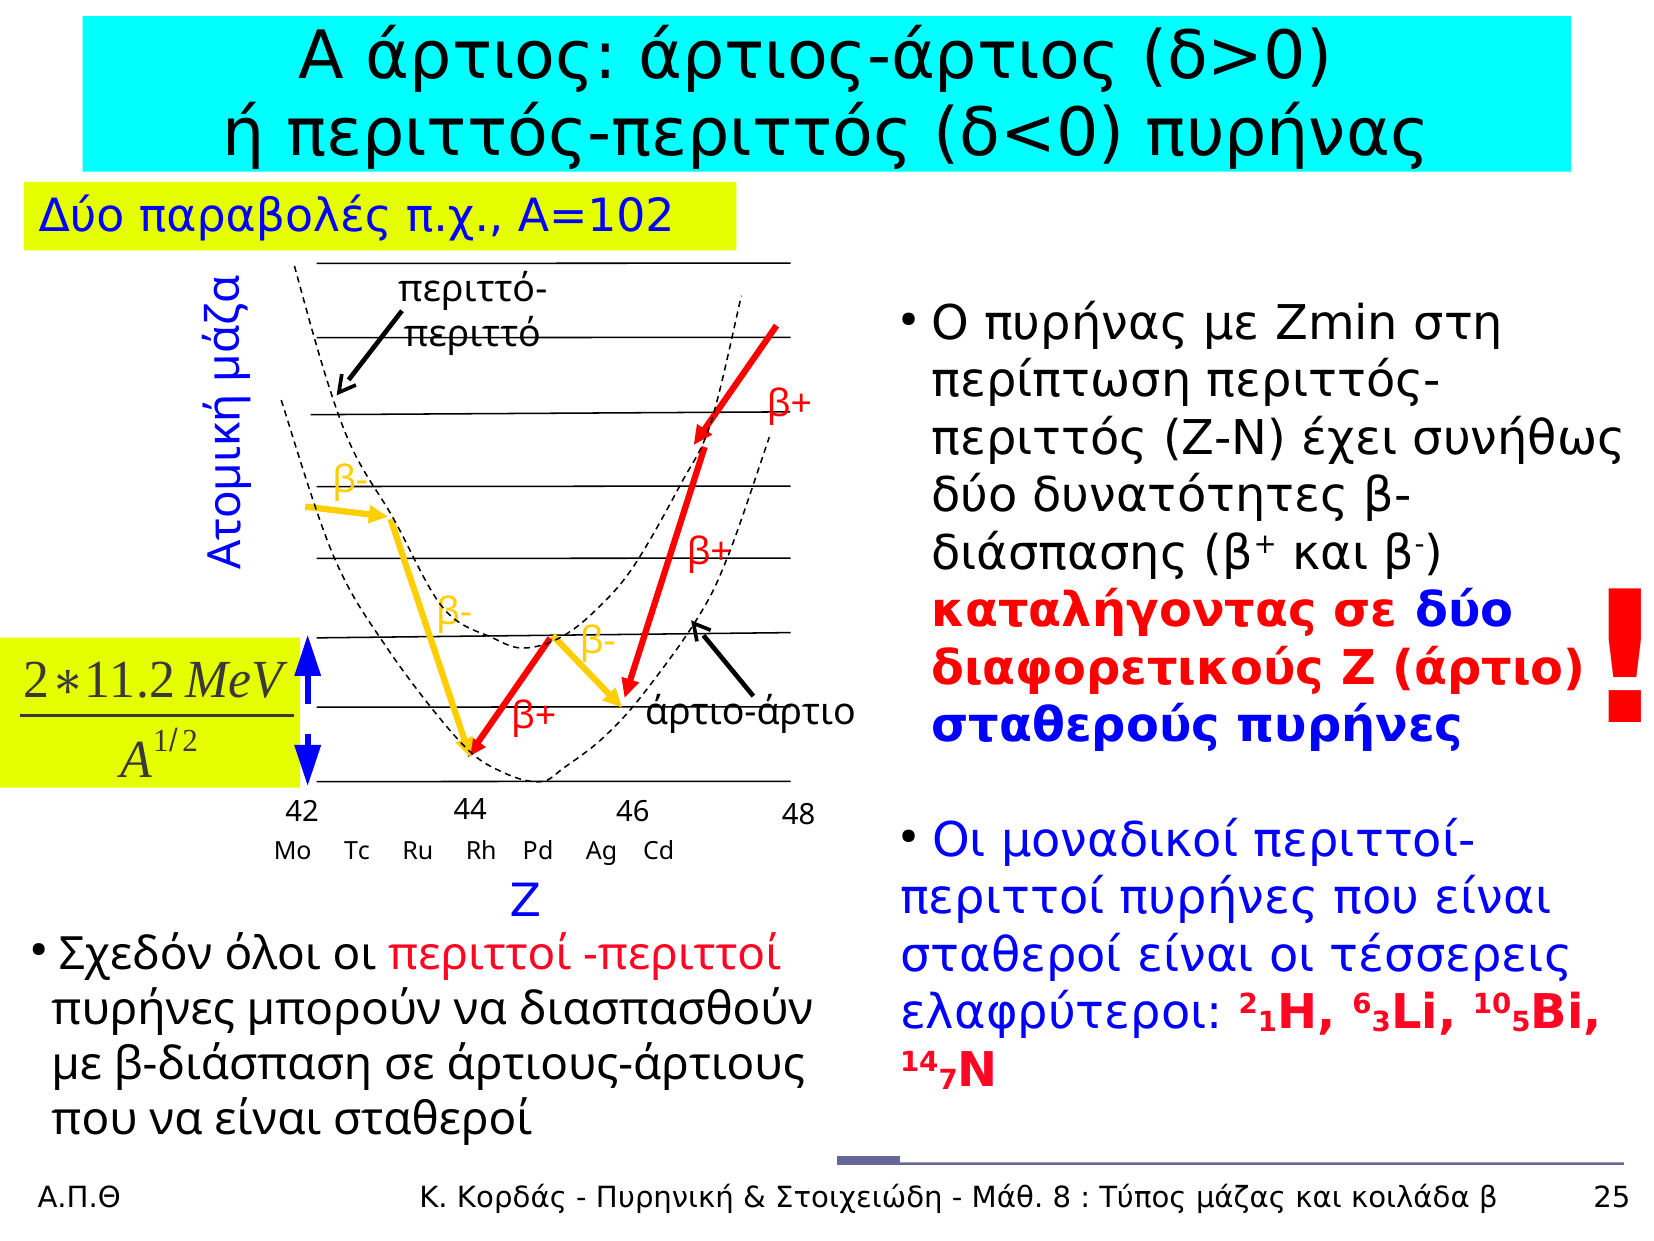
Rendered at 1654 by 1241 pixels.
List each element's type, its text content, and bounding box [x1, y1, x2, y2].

text_box Ατομική μάζα [192, 274, 250, 571]
text_box β+ [741, 370, 844, 430]
chart [3, 647, 308, 792]
text_box β- [406, 578, 509, 638]
text_box άρτιο-άρτιο [636, 678, 872, 741]
text_box περιττό-περιττό [329, 255, 623, 318]
title Α άρτιος: άρτιος-άρτιος (δ>0) ή περιττός-περιττός (δ<0) πυρήνας [82, 16, 1571, 172]
text_box Ζ [494, 866, 570, 935]
text_box Ο πυρήνας με Ζmin στη περίπτωση περιττός-περιττός (Ζ-Ν) έχει συνήθως δύο δυνατότητες β-διάσπασης (β+ και β-) καταλήγοντας σε δύο διαφορετικούς Ζ (άρτιο) σταθερούς πυρήνες Οι μοναδικοί περιττοί-περιττοί πυρήνες που είναι σταθεροί είναι οι τέσσερεις ελαφρύτεροι: 21Η, 63Li, 105Bi, 147N [900, 224, 1651, 1163]
text_box 48 [742, 786, 862, 826]
text_box β- [550, 608, 653, 668]
text_box Δύο παραβολές π.χ., Α=102 [23, 181, 737, 251]
text_box 46 [577, 784, 696, 826]
text_box 44 [414, 781, 533, 826]
text_box β+ [486, 682, 588, 742]
text_box β+ [661, 519, 764, 579]
text_box Mo Tc Ru Rh Pd Ag Cd [265, 826, 880, 873]
text_box β- [302, 446, 405, 507]
text_box Σχεδόν όλοι οι περιττοί -περιττοί πυρήνες μπορούν να διασπασθούν με β-διάσπαση σε άρτιους-άρτιους που να είναι σταθεροί [30, 898, 837, 1169]
text_box [0, 637, 301, 788]
text_box ! [1569, 544, 1648, 774]
text_box 42 [246, 784, 365, 838]
